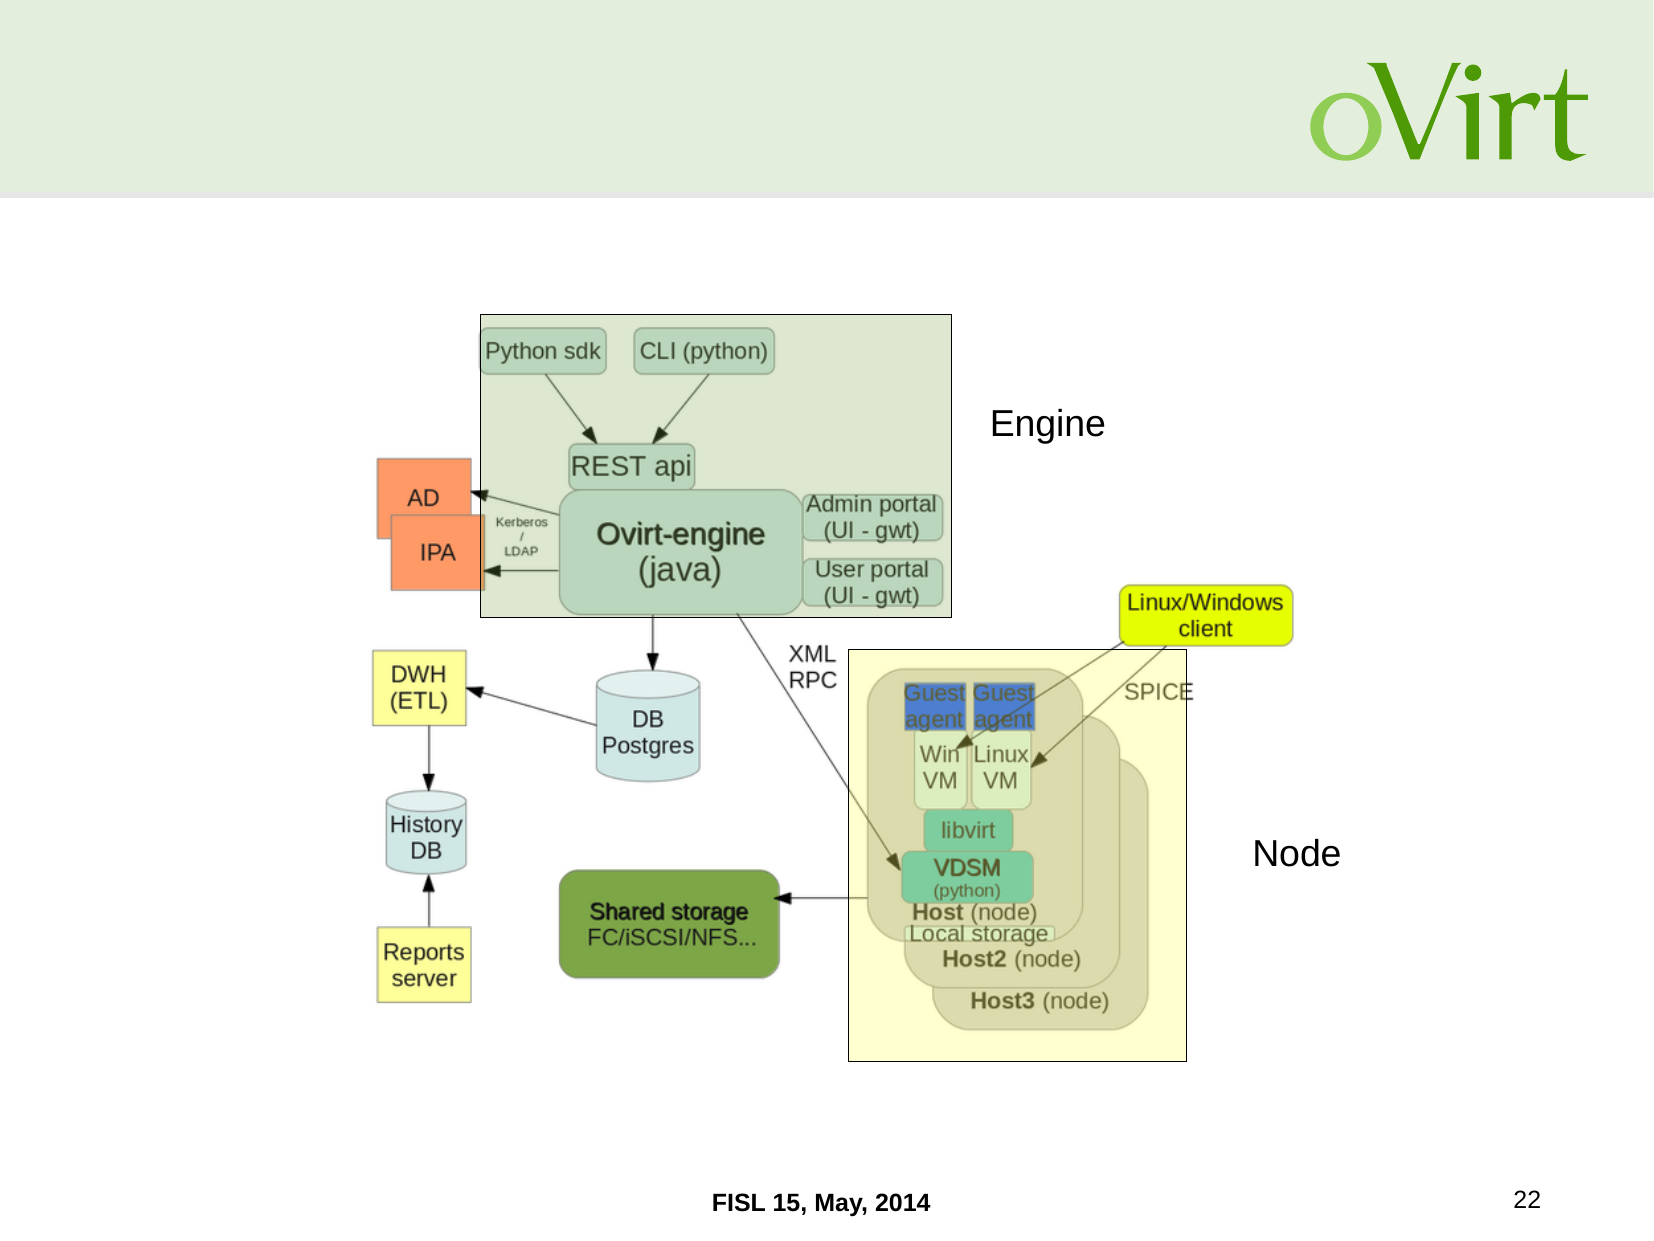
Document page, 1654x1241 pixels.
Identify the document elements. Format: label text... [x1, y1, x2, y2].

text_box [480, 314, 952, 618]
text_box Node [1237, 825, 1357, 882]
text_box Engine [975, 394, 1121, 452]
text_box [848, 649, 1187, 1062]
picture [317, 244, 1344, 1039]
